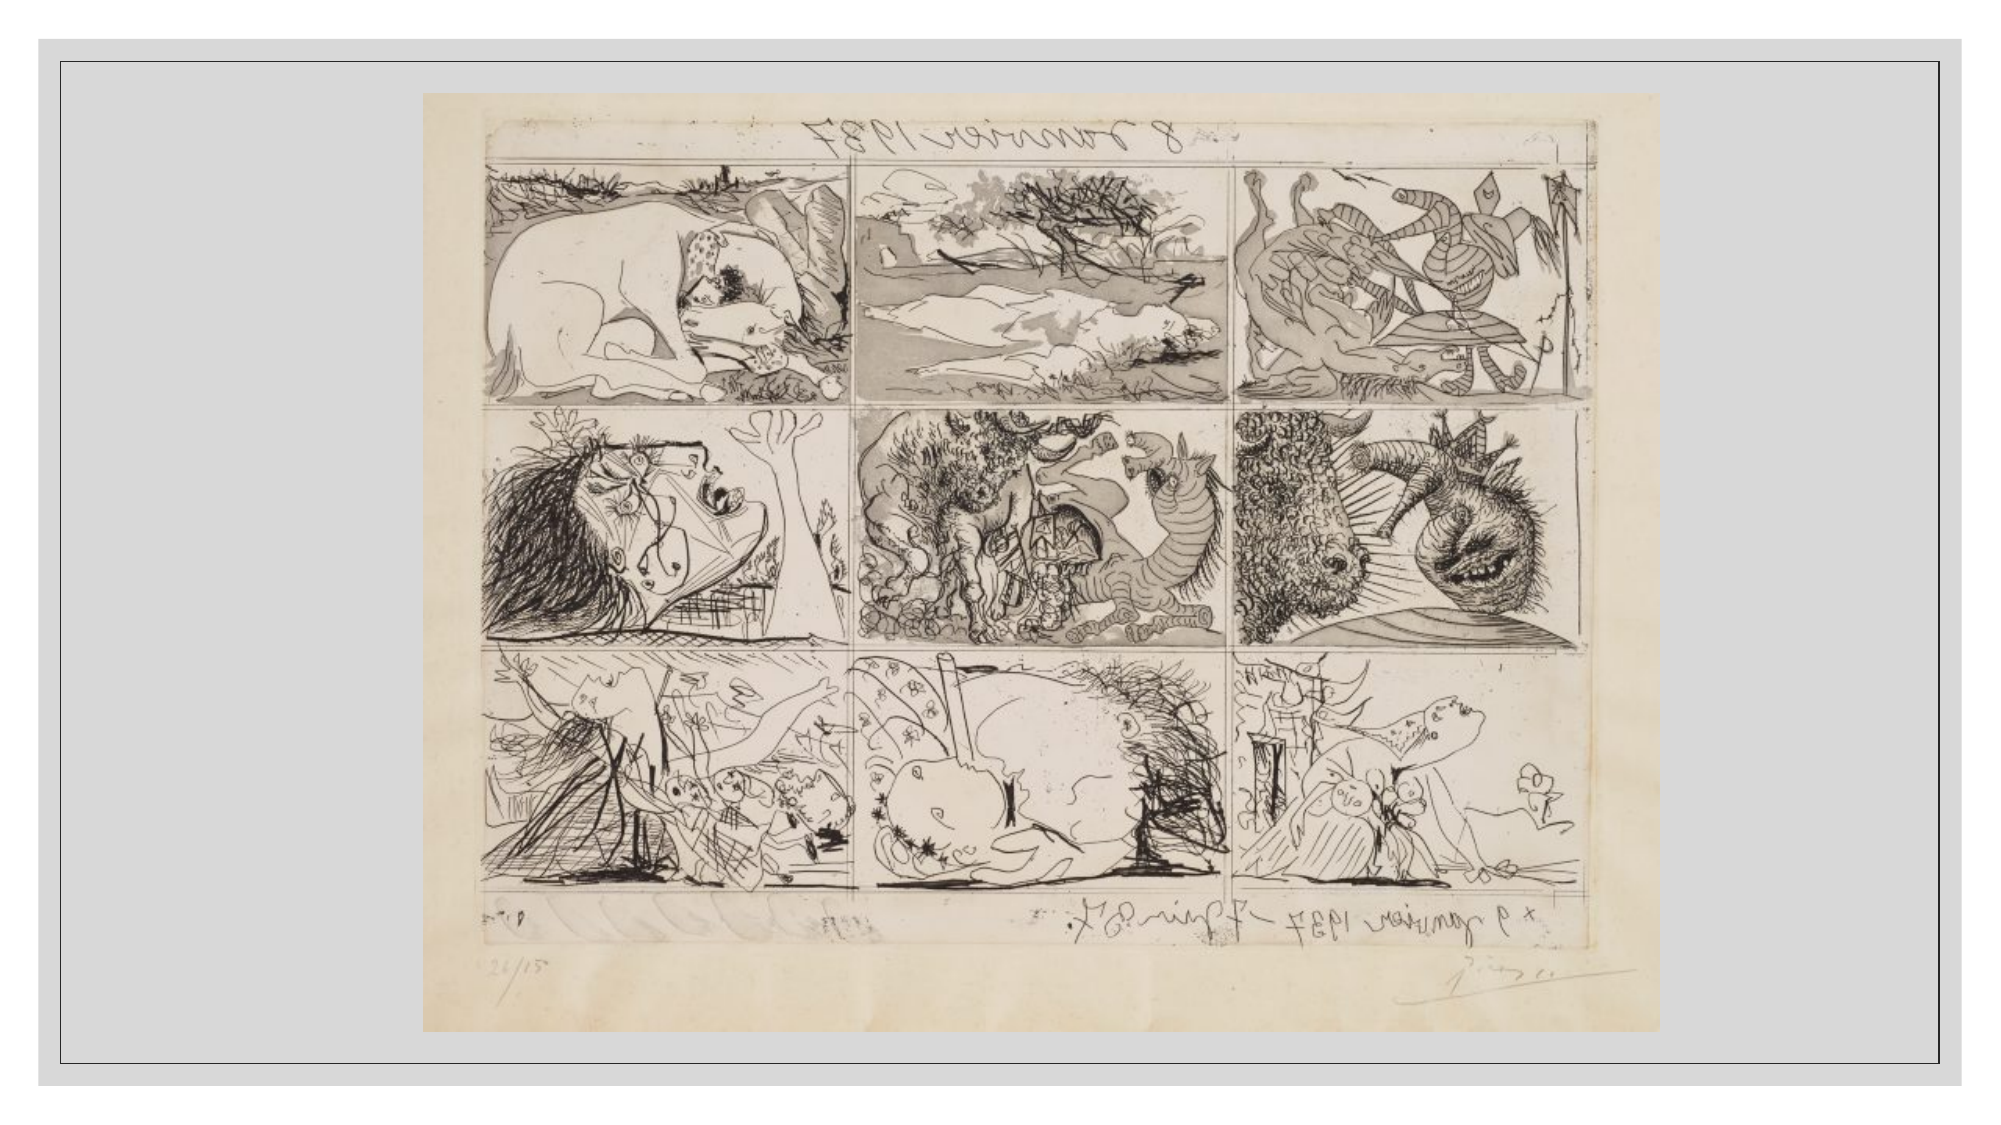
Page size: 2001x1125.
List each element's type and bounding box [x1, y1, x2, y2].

picture [423, 93, 1660, 1032]
